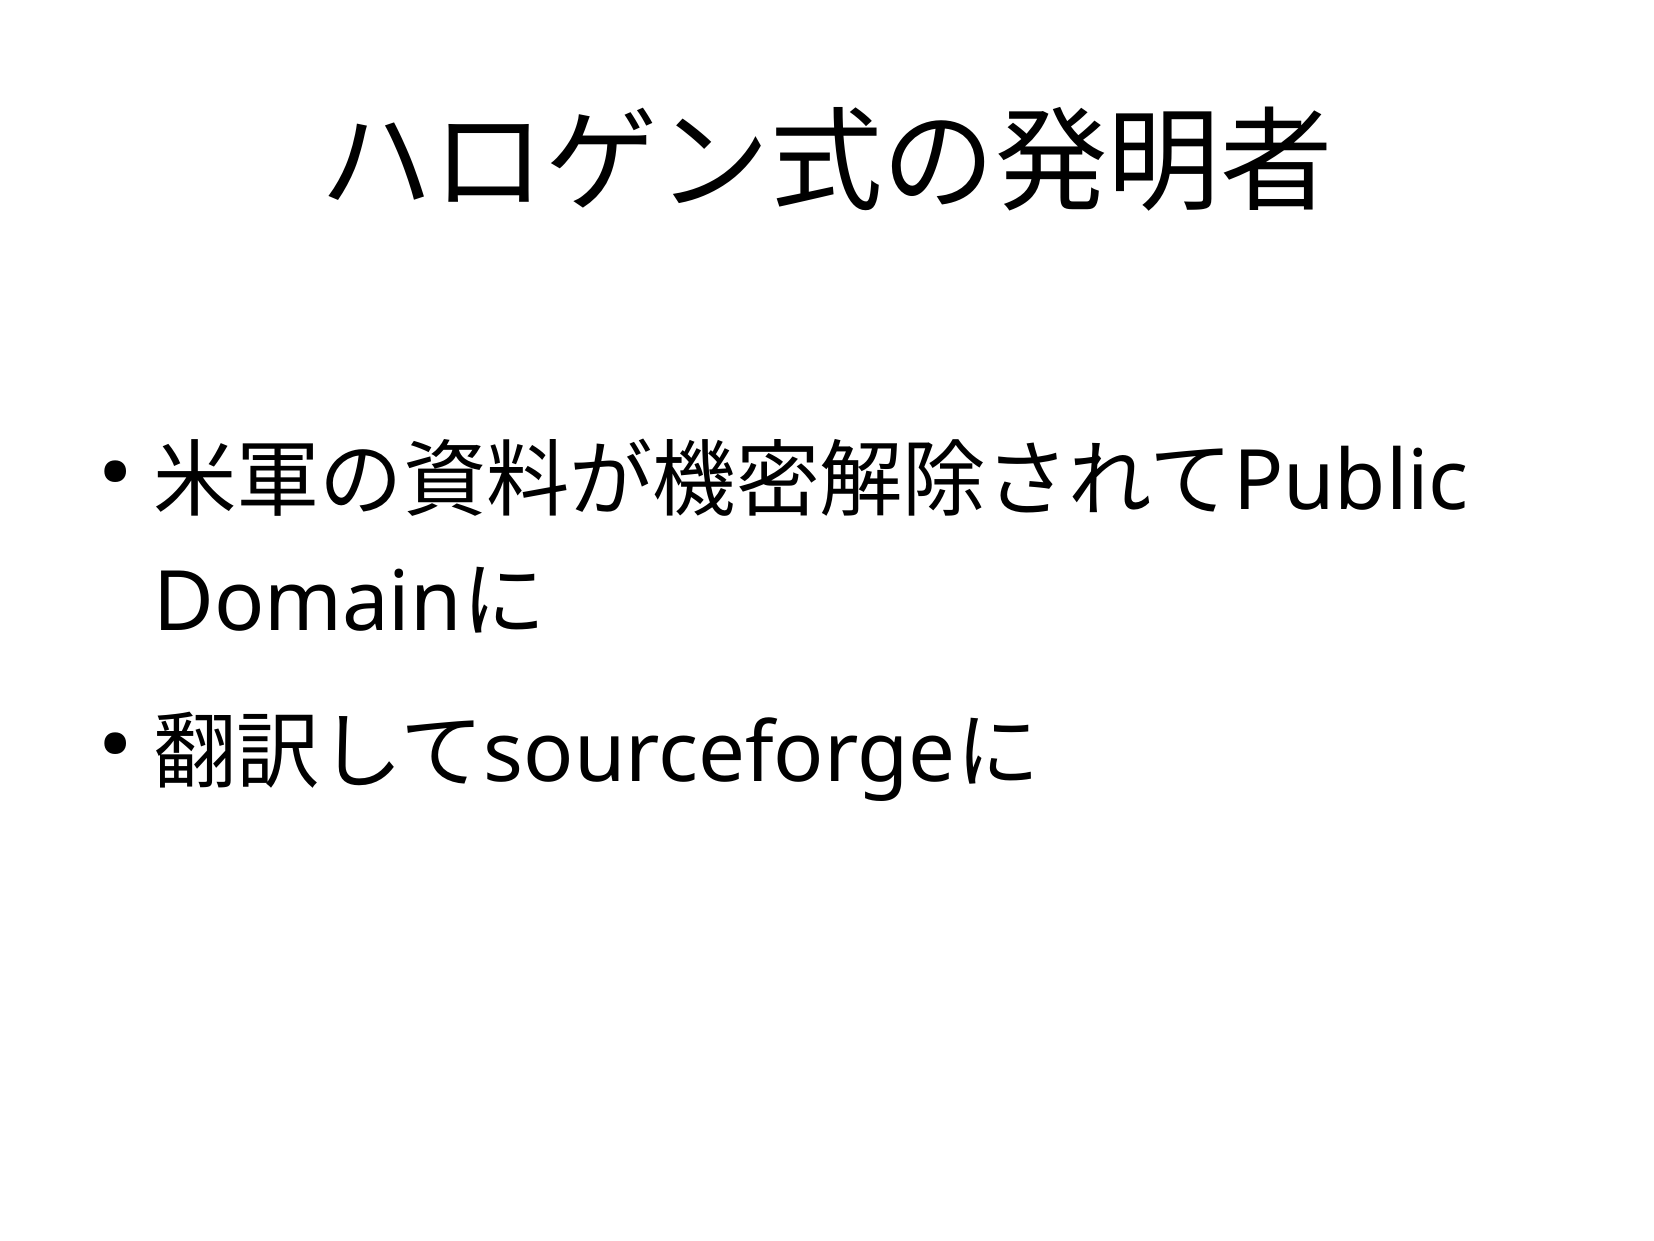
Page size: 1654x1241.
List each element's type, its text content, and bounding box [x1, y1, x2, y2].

title ハロゲン式の発明者 [82, 49, 1571, 257]
list 米軍の資料が機密解除されてPublic Domainに 翻訳してsourceforgeに [82, 413, 1571, 1109]
